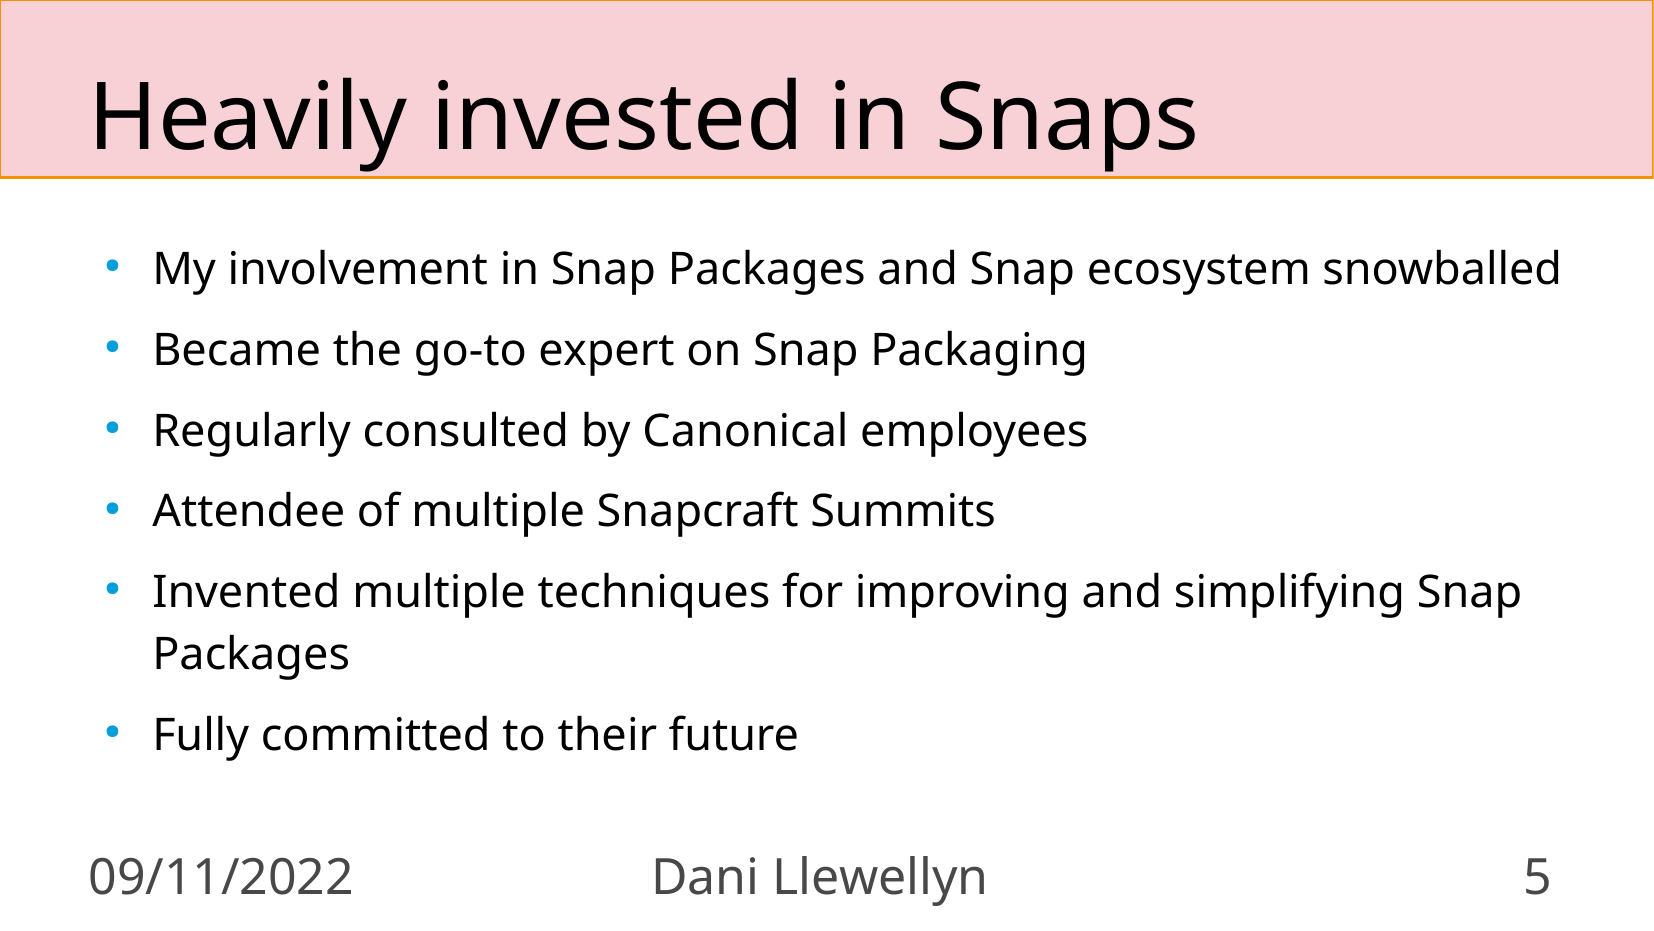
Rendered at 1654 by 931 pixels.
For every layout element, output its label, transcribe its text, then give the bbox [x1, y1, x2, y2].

list My involvement in Snap Packages and Snap ecosystem snowballed Became the go-to expert on Snap Packaging Regularly consulted by Canonical employees Attendee of multiple Snapcraft Summits Invented multiple techniques for improving and simplifying Snap Packages Fully committed to their future [88, 236, 1565, 813]
title Heavily invested in Snaps [88, 14, 1565, 178]
